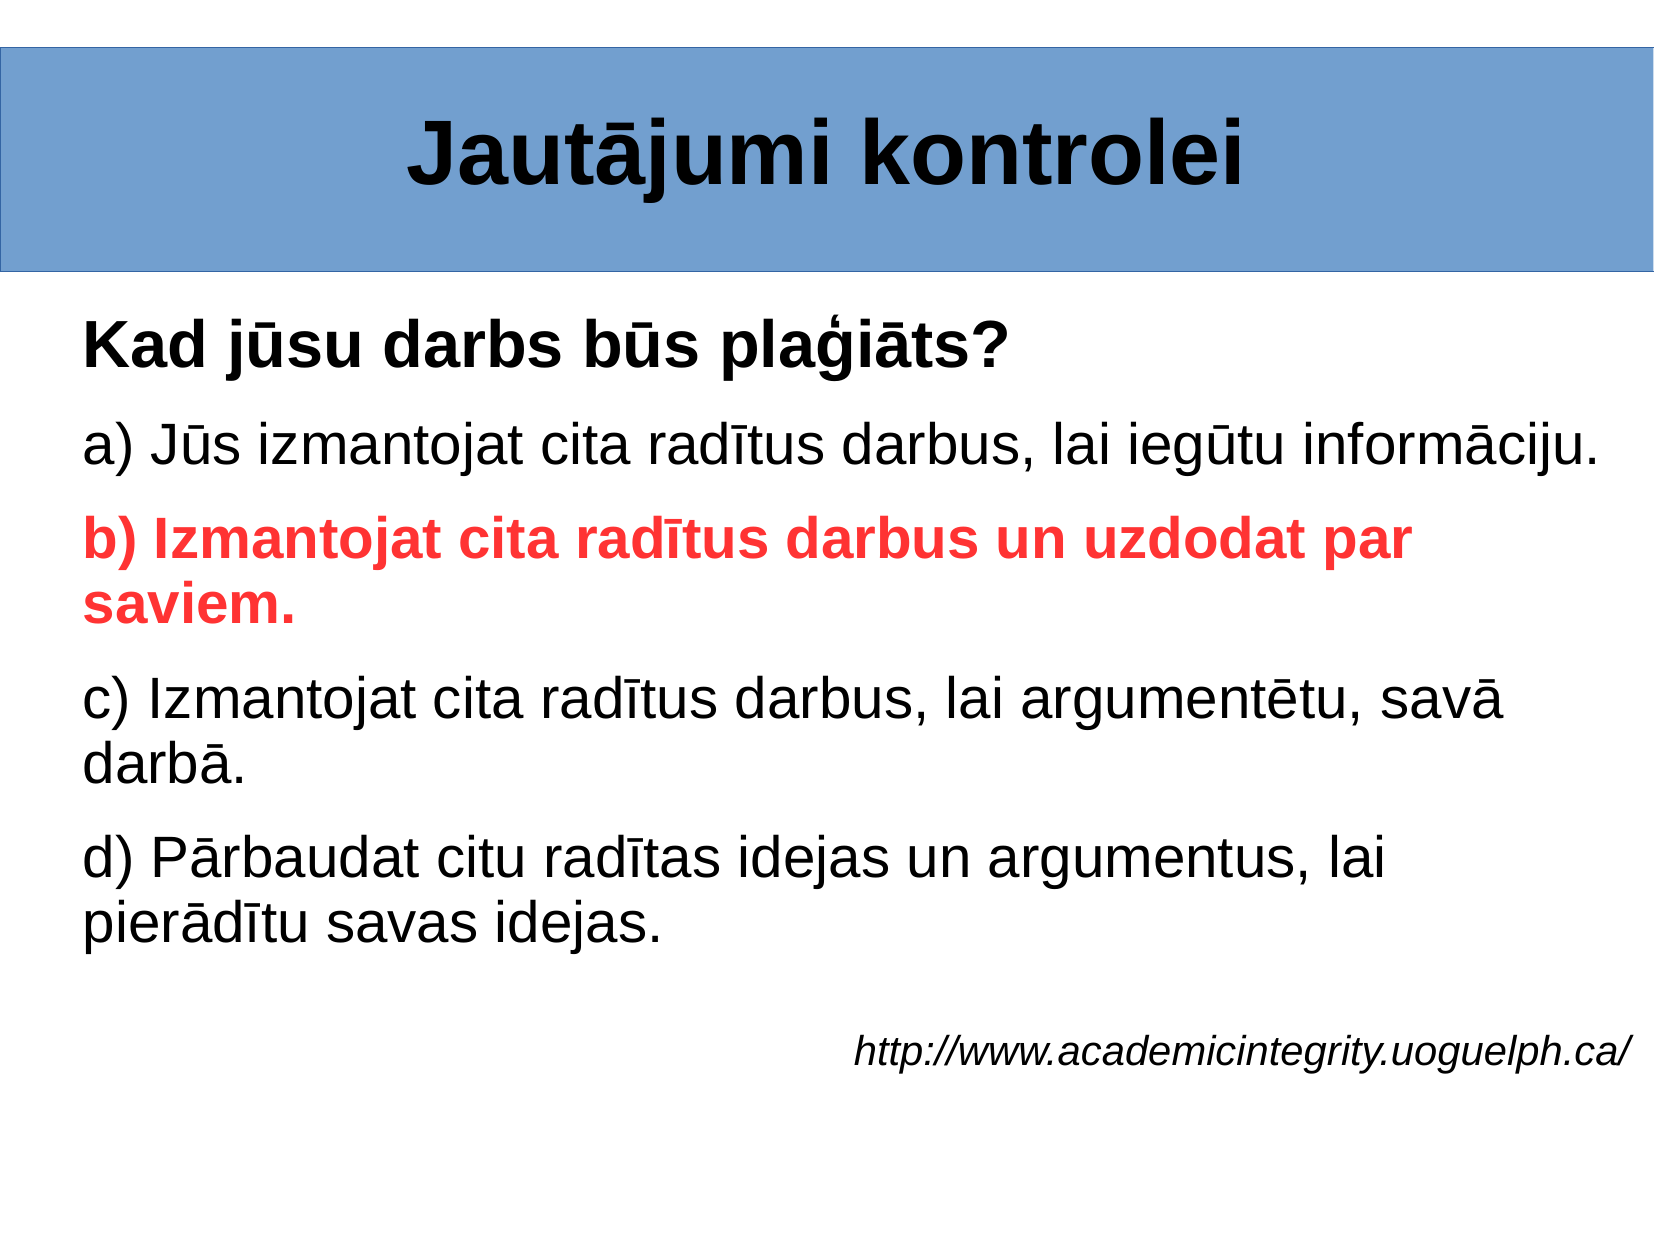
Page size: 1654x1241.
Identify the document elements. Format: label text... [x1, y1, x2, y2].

text_box [0, 47, 1654, 272]
title Jautājumi kontrolei [82, 49, 1571, 257]
text_box http://www.academicintegrity.uoguelph.ca/ [0, 1027, 1631, 1241]
list Kad jūsu darbs būs plaģiāts? a) Jūs izmantojat cita radītus darbus, lai iegūtu informāciju. b) Izmantojat cita radītus darbus un uzdodat par saviem. c) Izmantojat cita radītus darbus, lai argumentētu, savā darbā. d) Pārbaudat citu radītas idejas un argumentus, lai pierādītu savas idejas. [82, 307, 1619, 1027]
